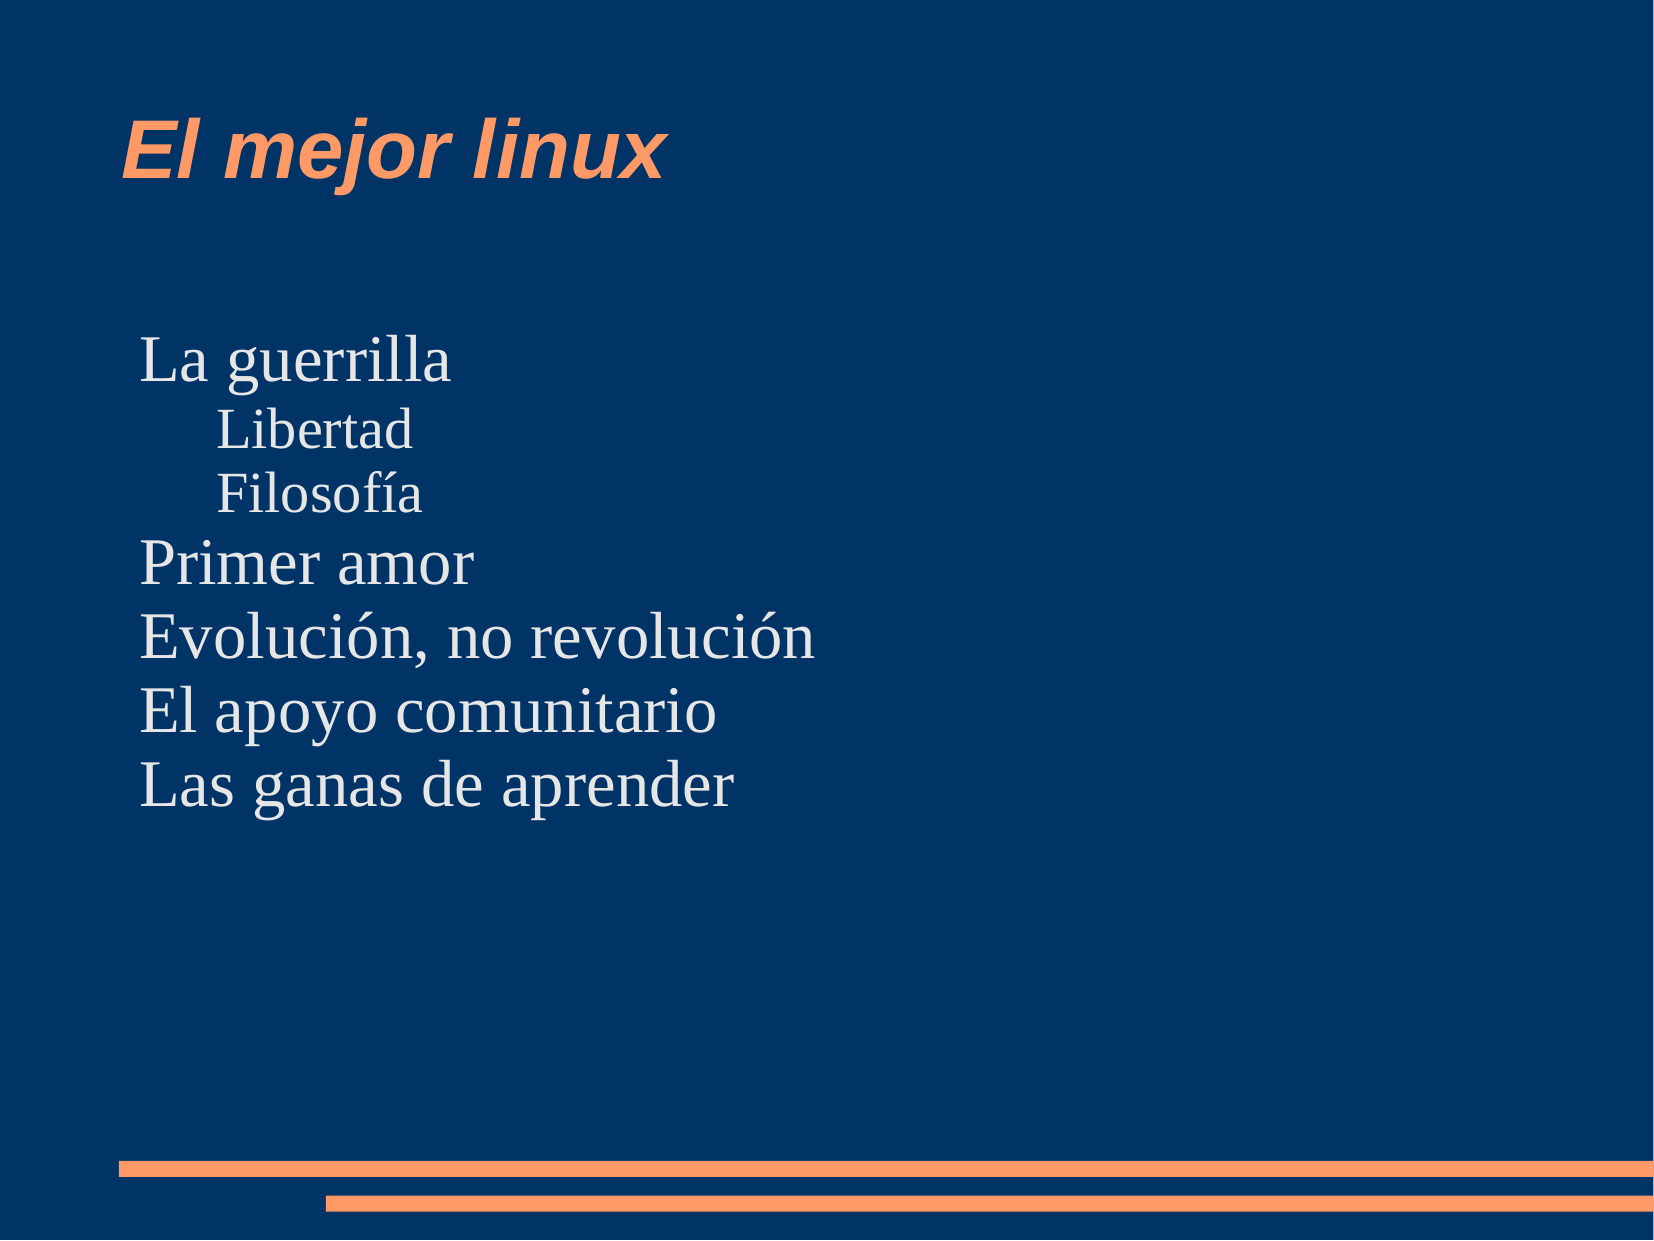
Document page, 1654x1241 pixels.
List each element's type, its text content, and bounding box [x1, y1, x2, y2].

title El mejor linux [121, 46, 1534, 254]
list La guerrilla Libertad Filosofía Primer amor Evolución, no revolución El apoyo comunitario Las ganas de aprender [121, 322, 1561, 1133]
